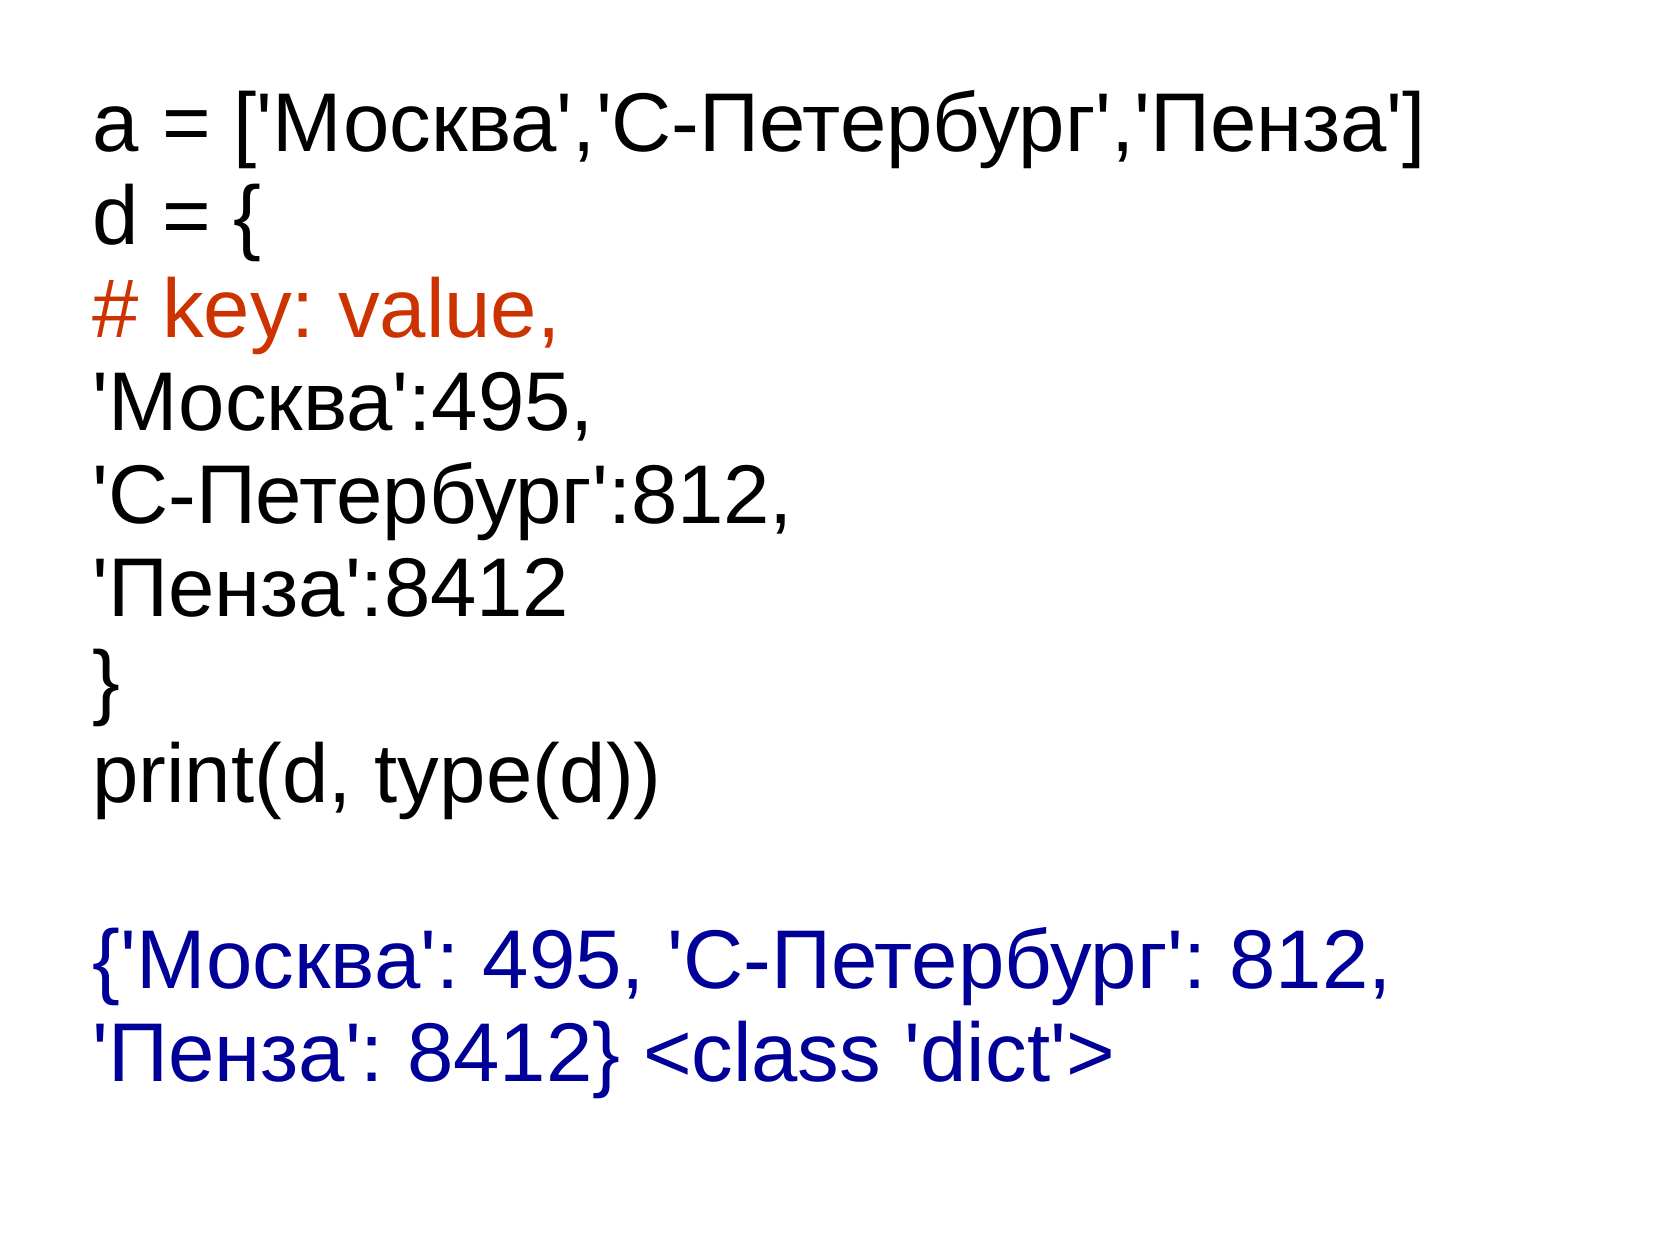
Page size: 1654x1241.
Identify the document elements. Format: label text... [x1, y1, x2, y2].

text_box a = ['Москва','С-Петербург','Пенза'] d = { # key: value, 'Москва':495, 'С-Петербург':812, 'Пенза':8412 } print(d, type(d)) {'Москва': 495, 'С-Петербург': 812, 'Пенза': 8412} <class 'dict'> [78, 68, 1595, 1107]
